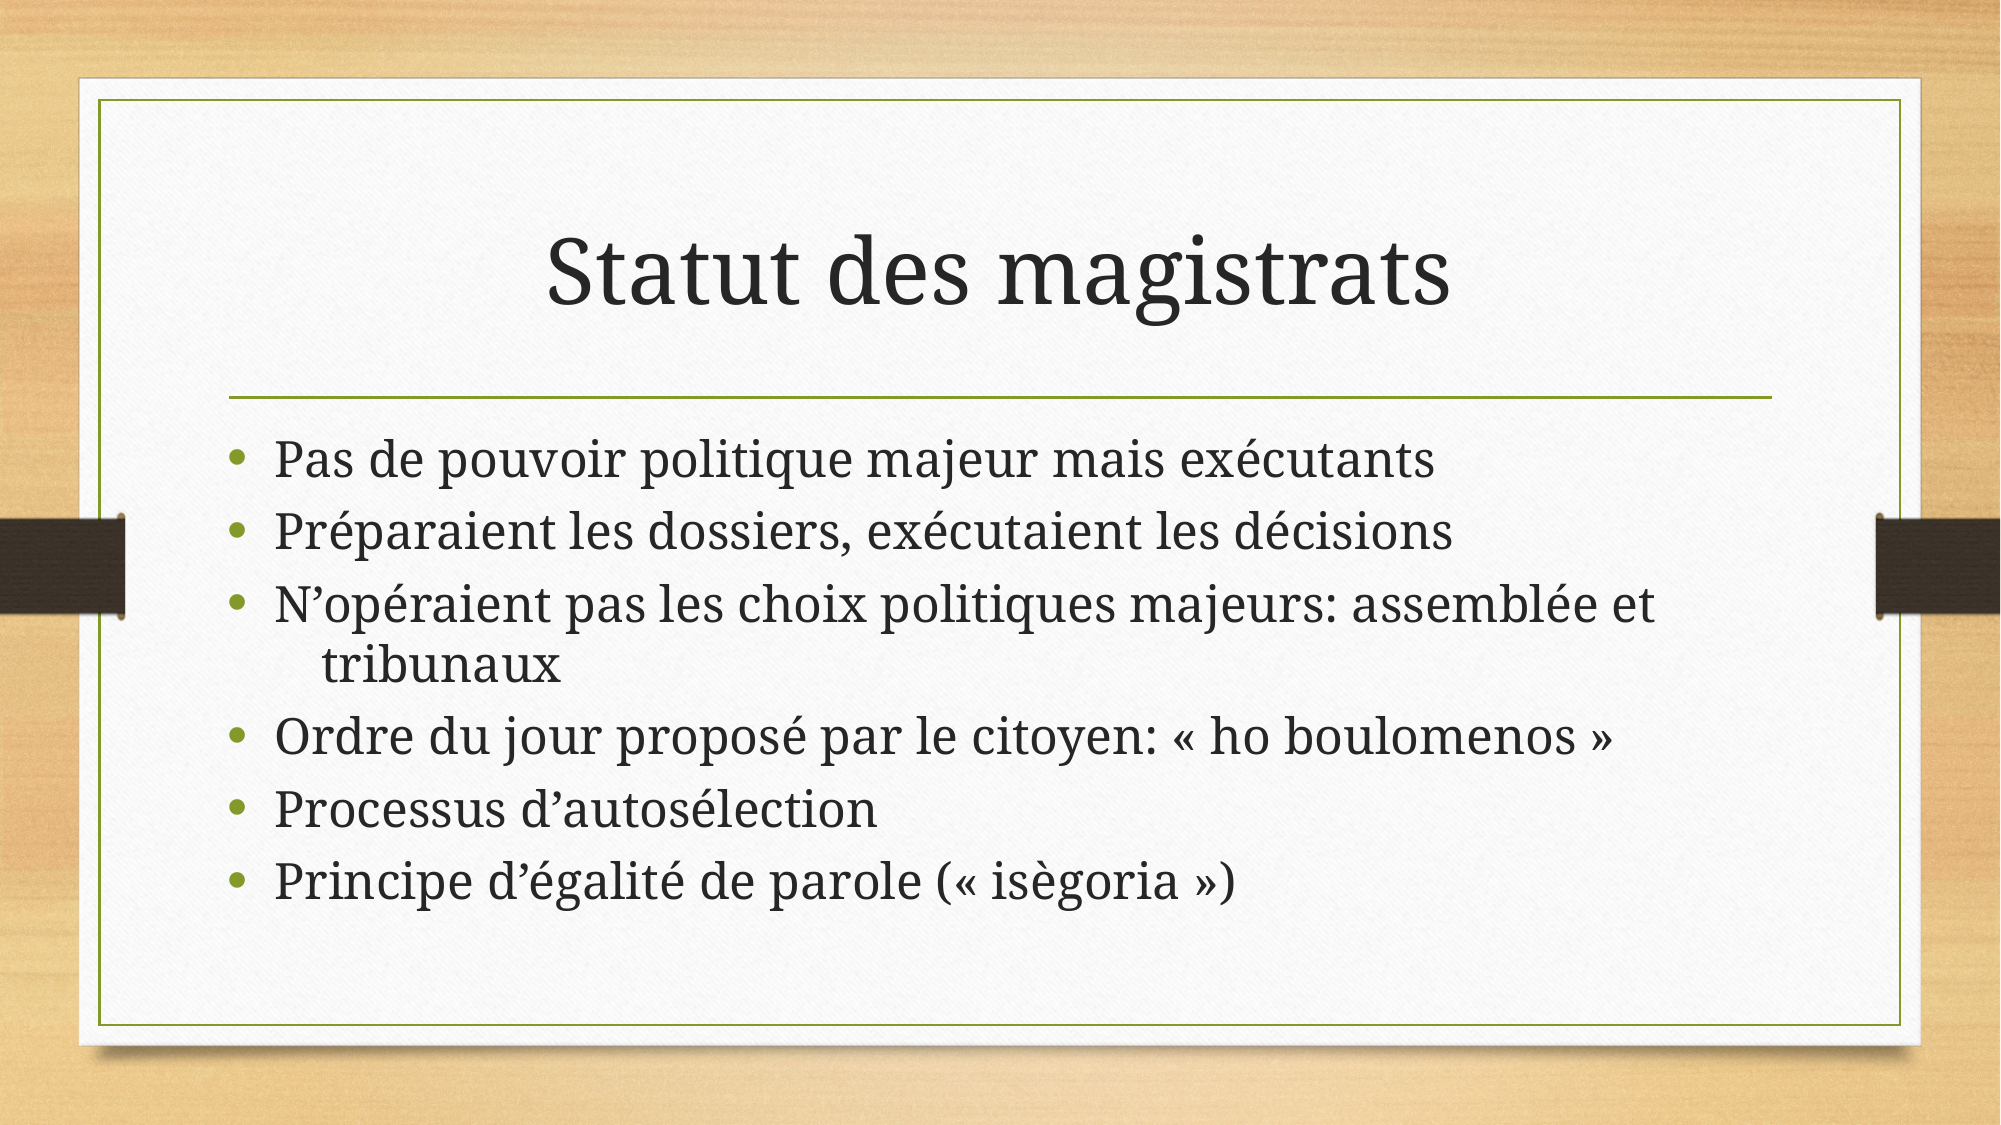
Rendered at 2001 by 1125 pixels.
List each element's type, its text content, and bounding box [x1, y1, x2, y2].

list Pas de pouvoir politique majeur mais exécutants Préparaient les dossiers, exécutaient les décisions N’opéraient pas les choix politiques majeurs: assemblée et tribunaux Ordre du jour proposé par le citoyen: « ho boulomenos » Processus d’autosélection Principe d’égalité de parole (« isègoria ») [212, 419, 1788, 964]
title Statut des magistrats [212, 161, 1788, 376]
